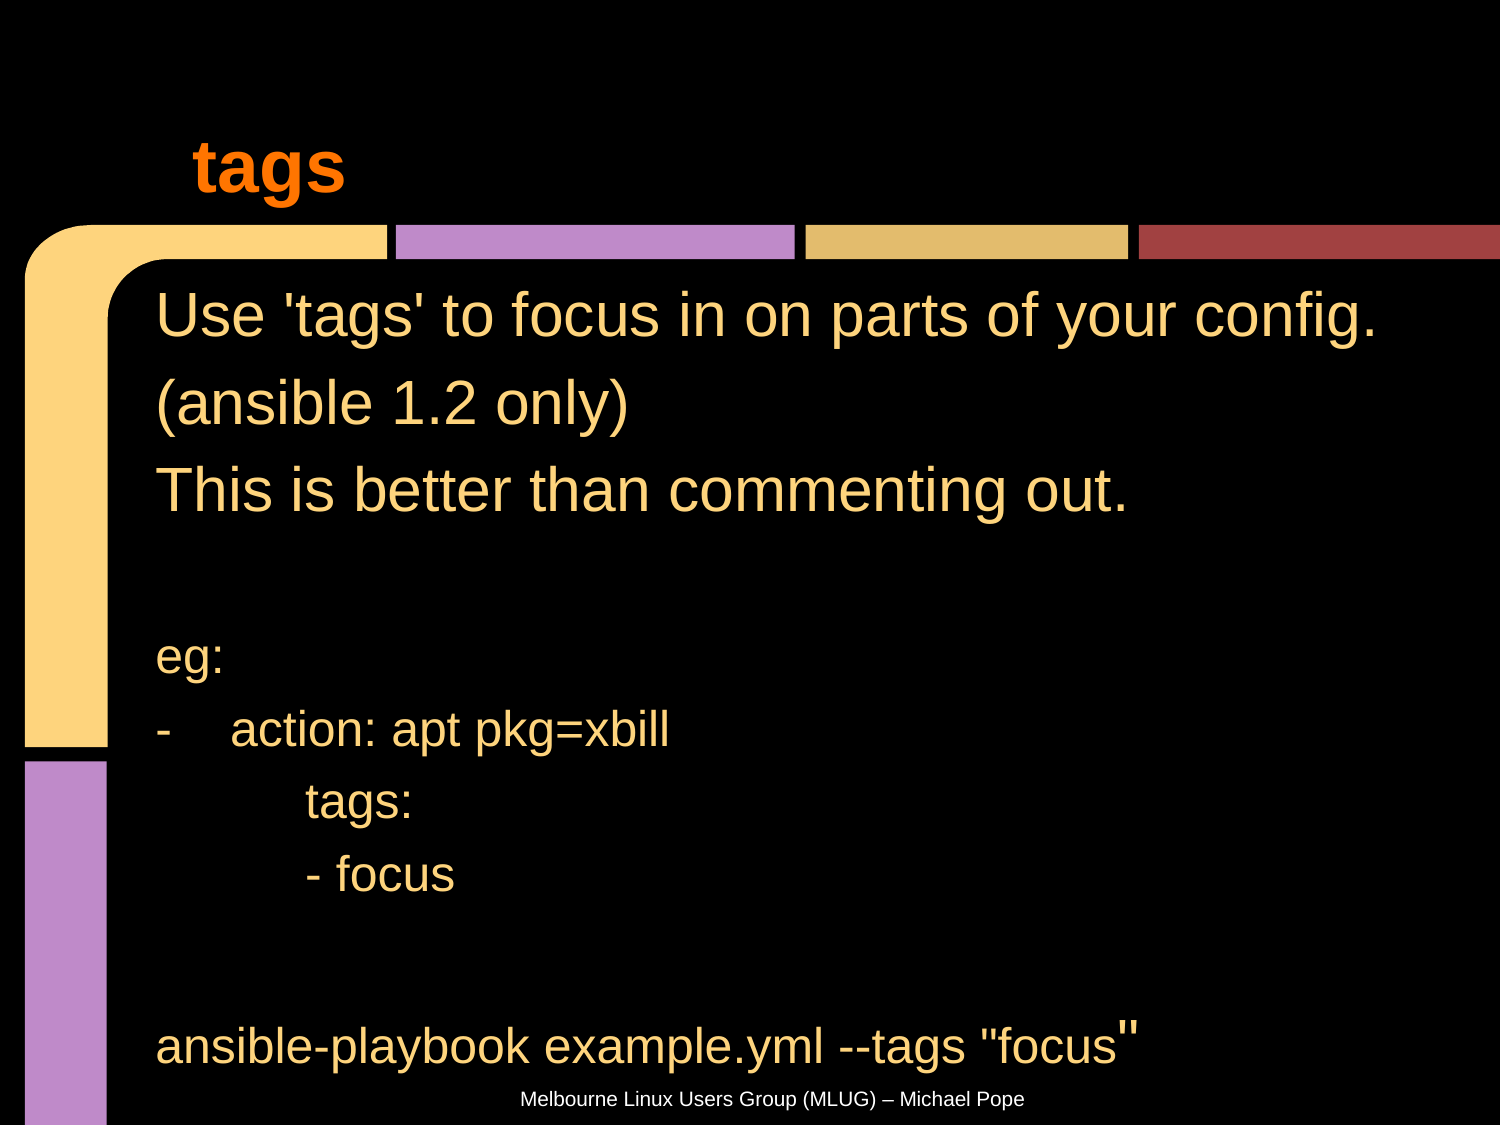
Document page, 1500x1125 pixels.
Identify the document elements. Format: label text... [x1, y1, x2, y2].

list Use 'tags' to focus in on parts of your config. (ansible 1.2 only) This is better than commenting out. eg: - action: apt pkg=xbill tags: - focus ansible-playbook example.yml --tags "focus" [140, 259, 1425, 1078]
title tags [140, 35, 1425, 223]
